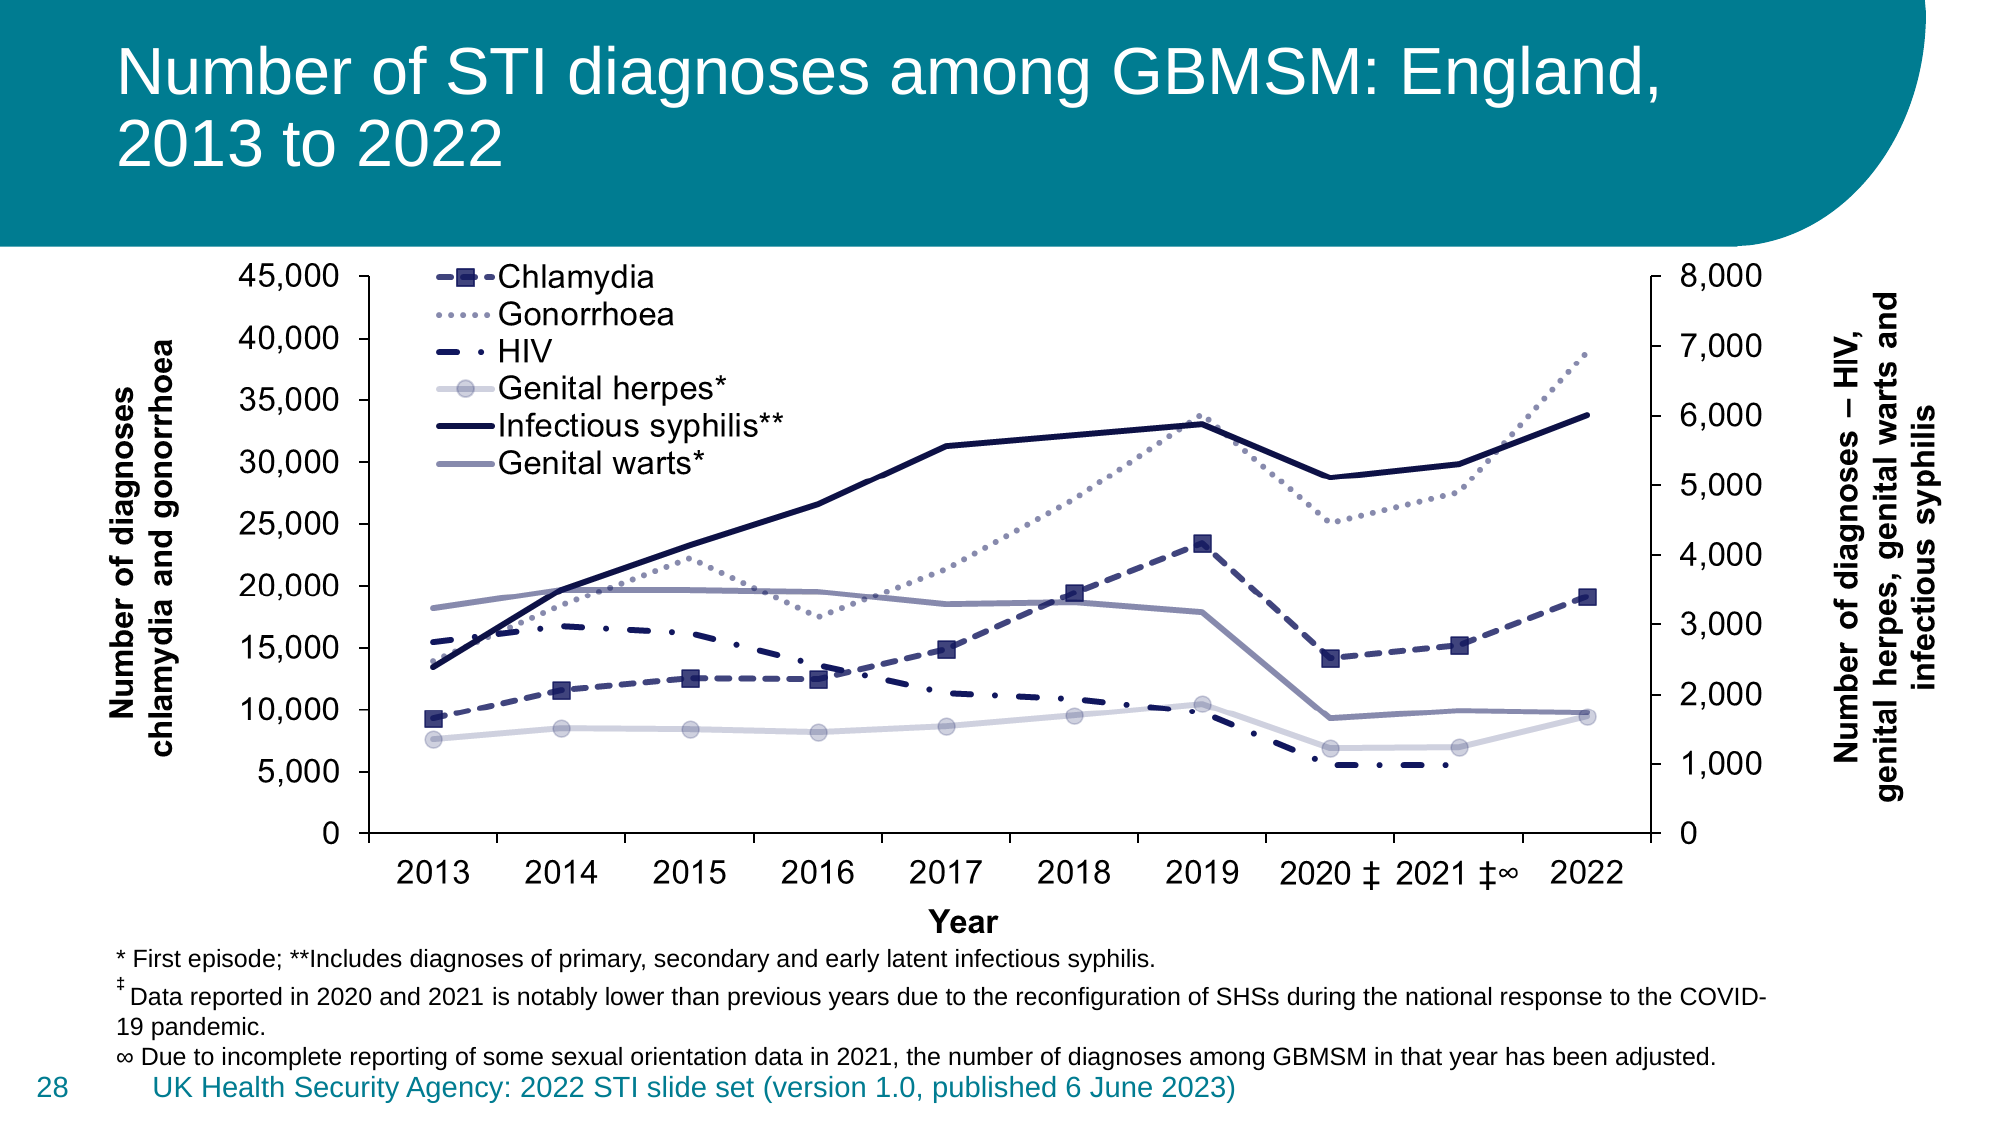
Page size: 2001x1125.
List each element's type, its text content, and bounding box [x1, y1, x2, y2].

text_box * First episode; **Includes diagnoses of primary, secondary and early latent infectious syphilis. ‡ Data reported in 2020 and 2021 is notably lower than previous years due to the reconfiguration of SHSs during the national response to the COVID-19 pandemic. ∞ Due to incomplete reporting of some sexual orientation data in 2021, the number of diagnoses among GBMSM in that year has been adjusted. [101, 942, 1798, 1072]
title Number of STI diagnoses among GBMSM: England, 2013 to 2022 [101, 29, 1747, 189]
text_box [21, 1056, 120, 1117]
picture [89, 247, 1953, 942]
text_box UK Health Security Agency: 2022 STI slide set (version 1.0, published 6 June 2023) [137, 1072, 1780, 1116]
